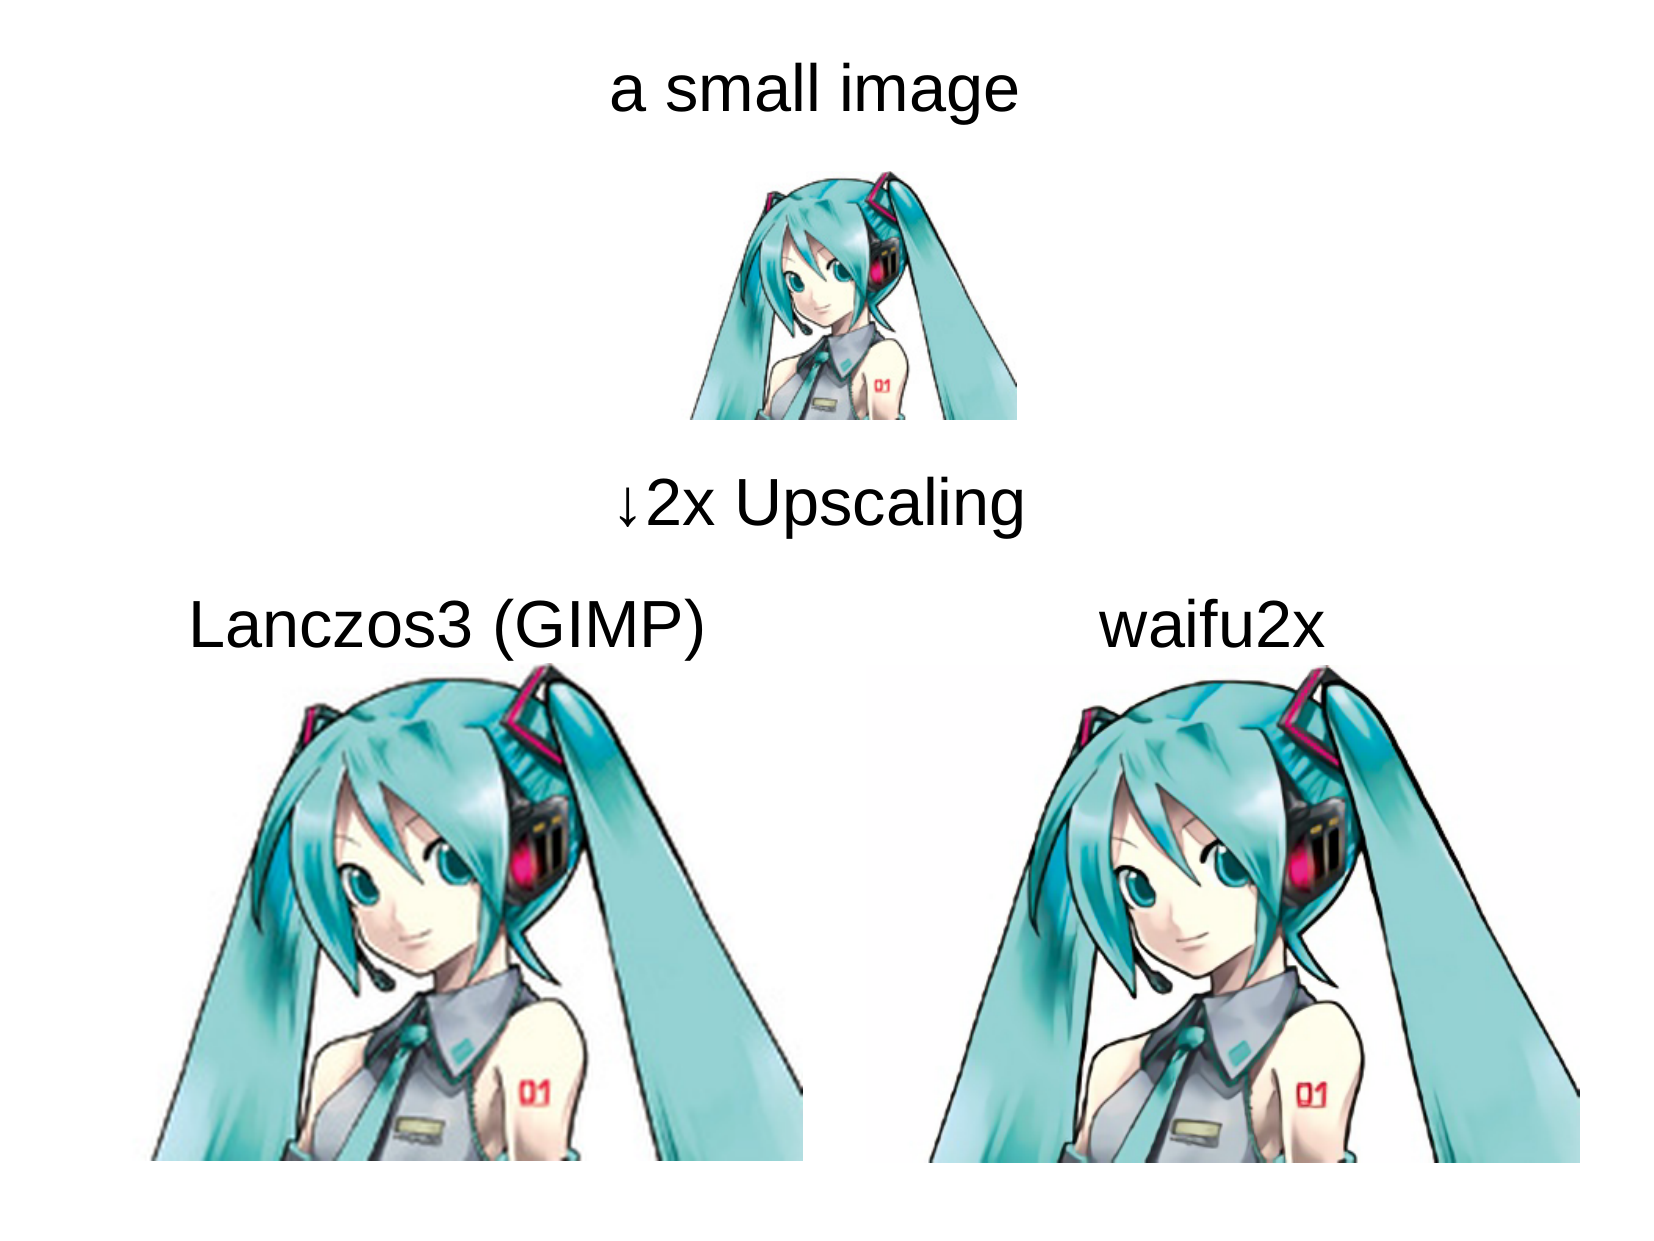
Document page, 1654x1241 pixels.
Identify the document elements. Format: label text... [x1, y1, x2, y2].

picture [866, 665, 1580, 1163]
picture [659, 171, 1017, 420]
text_box ↓2x Upscaling [64, 464, 1575, 615]
text_box Lanczos3 (GIMP) [149, 549, 746, 699]
picture [89, 663, 803, 1161]
text_box waifu2x [914, 569, 1511, 665]
subtitle a small image [59, 50, 1571, 201]
